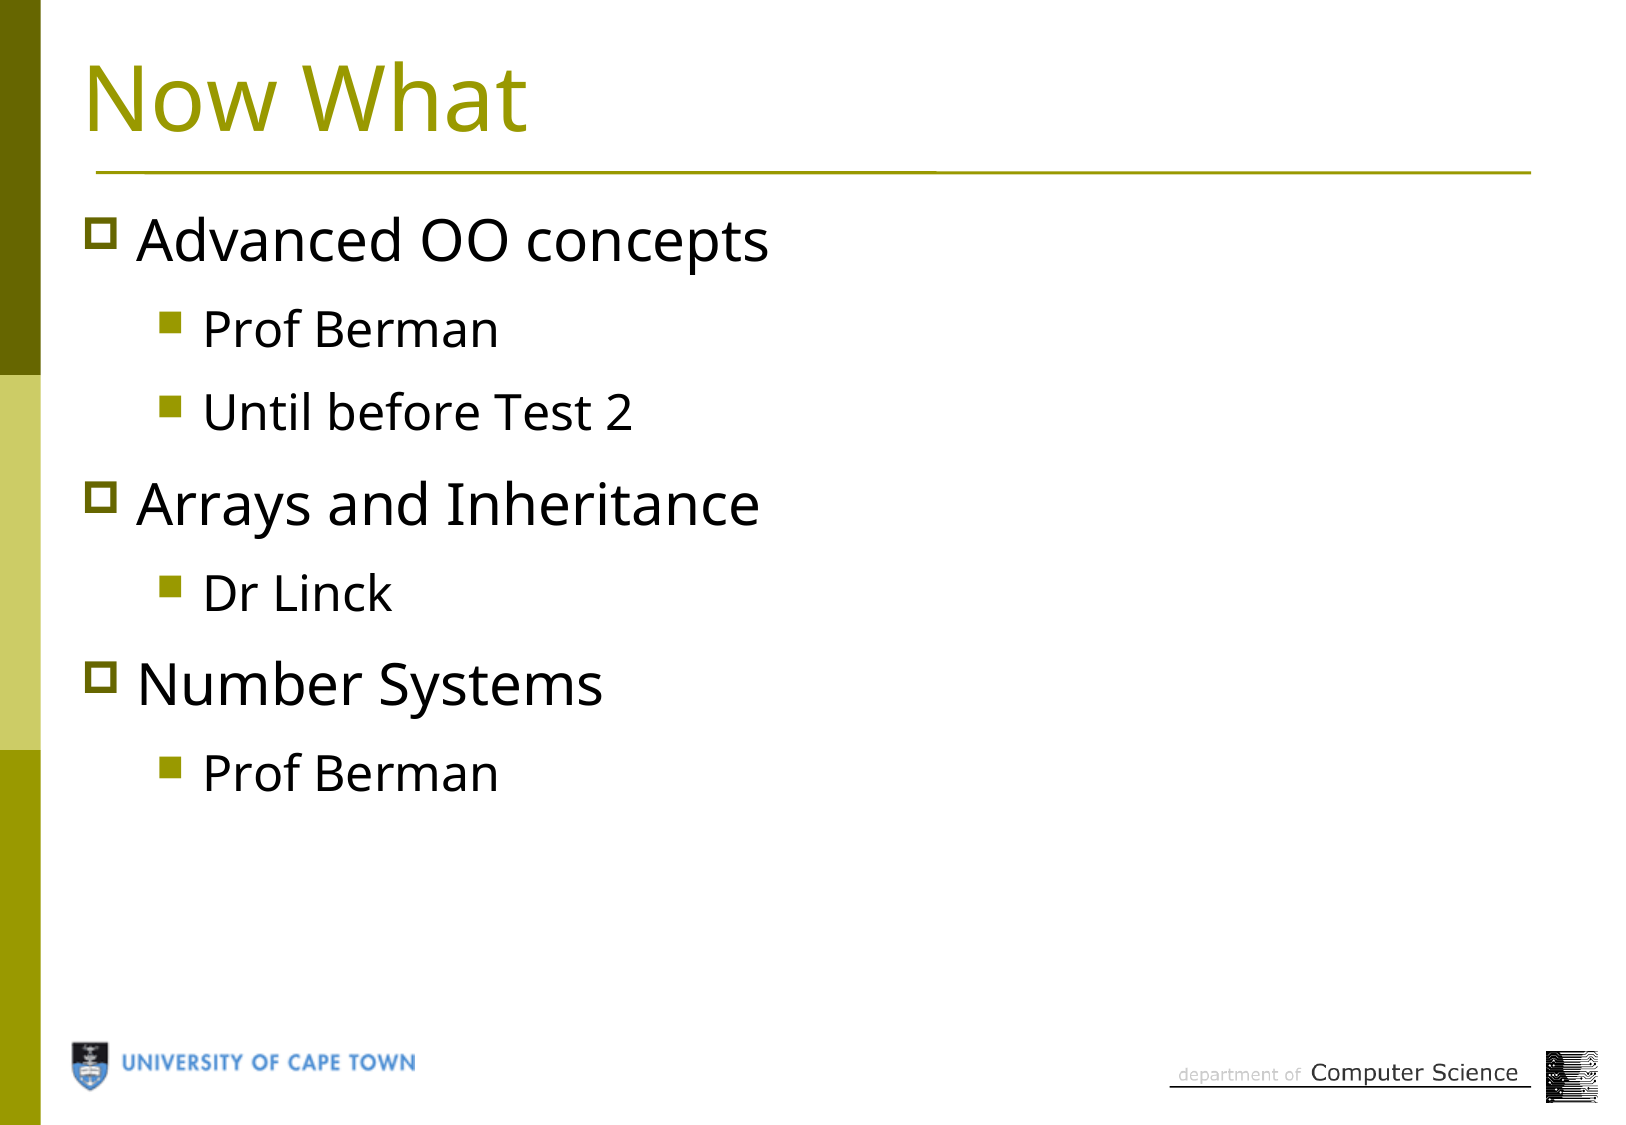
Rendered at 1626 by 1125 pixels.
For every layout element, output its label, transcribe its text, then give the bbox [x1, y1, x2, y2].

picture [61, 1024, 415, 1103]
list Advanced OO concepts Prof Berman Until before Test 2 Arrays and Inheritance Dr Linck Number Systems Prof Berman [81, 196, 1543, 1005]
title Now What [81, 29, 1543, 172]
picture [1169, 1043, 1532, 1091]
picture [1546, 1051, 1598, 1103]
